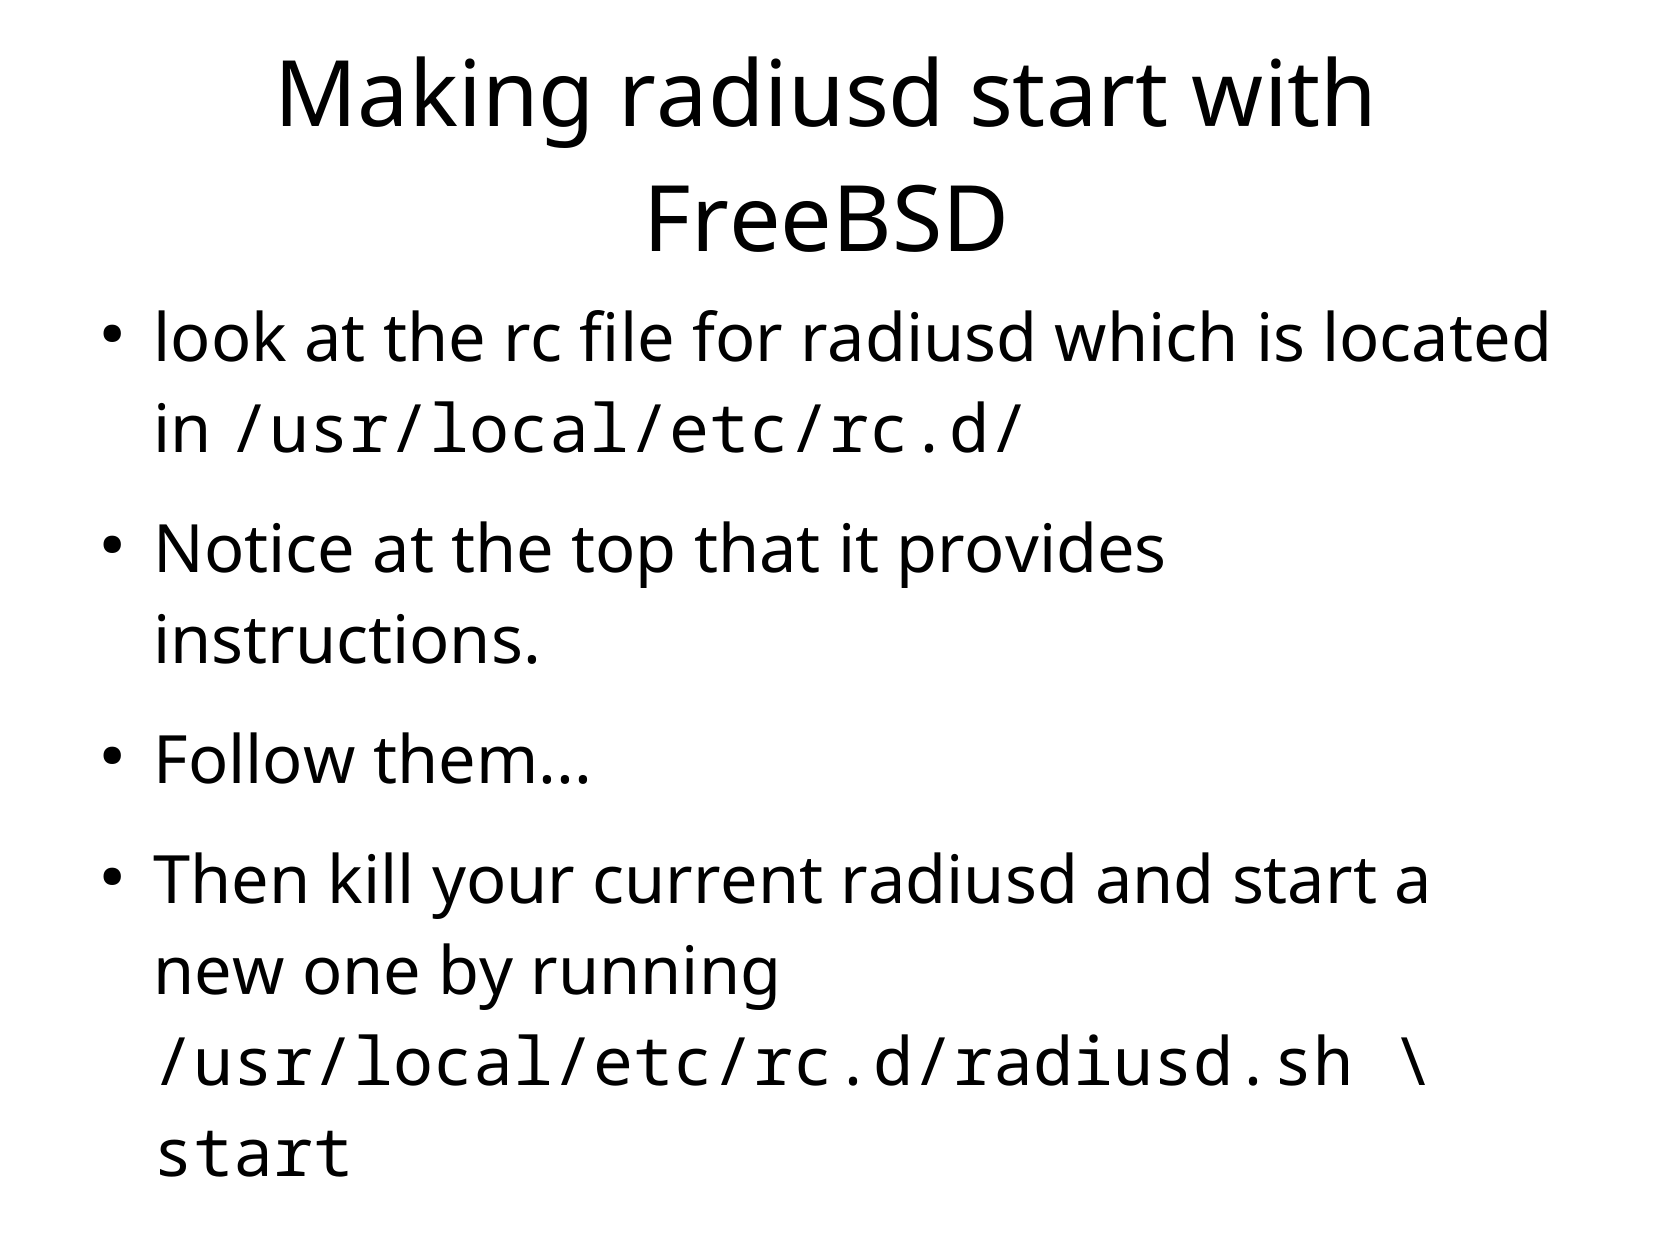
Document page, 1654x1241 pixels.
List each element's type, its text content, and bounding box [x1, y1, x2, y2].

title Making radiusd start with FreeBSD [82, 49, 1571, 257]
list look at the rc file for radiusd which is located in /usr/local/etc/rc.d/ Notice at the top that it provides instructions. Follow them... Then kill your current radiusd and start a new one by running /usr/local/etc/rc.d/radiusd.sh \ start [82, 290, 1571, 1109]
